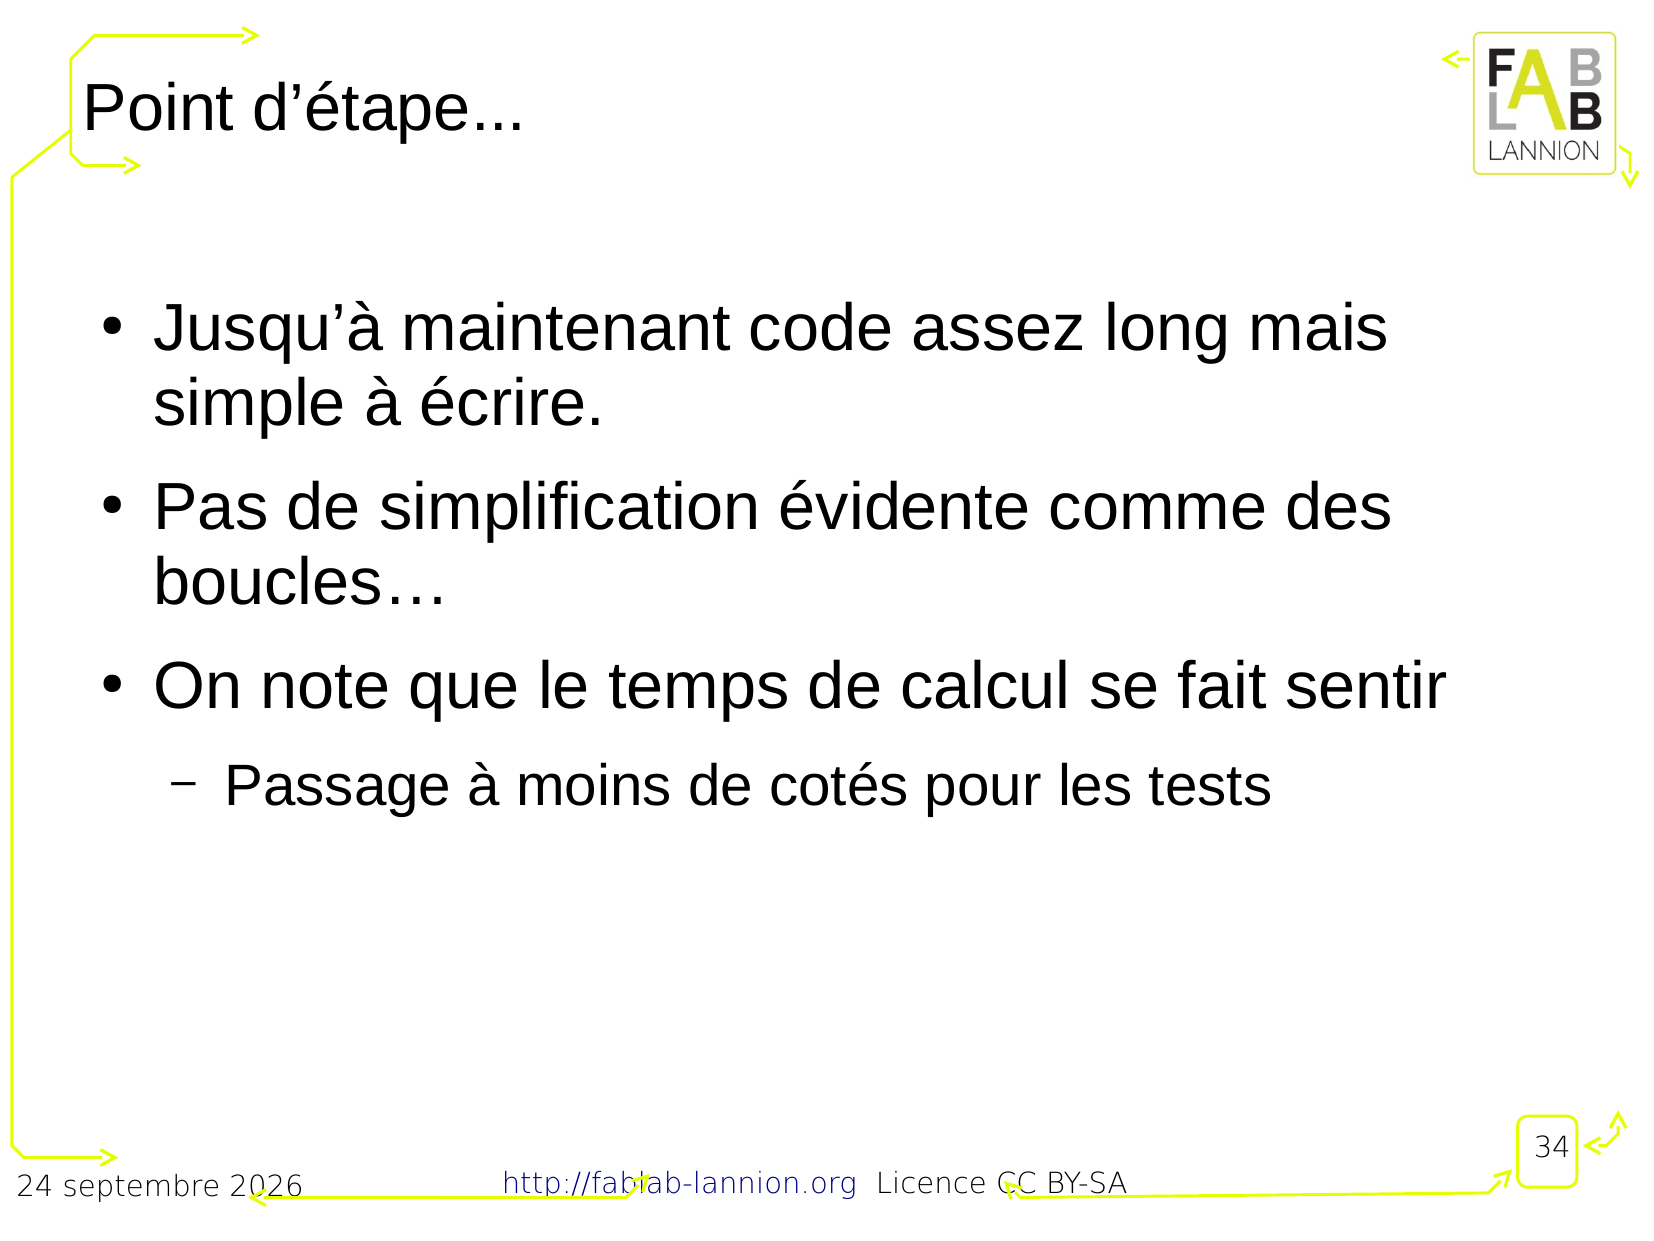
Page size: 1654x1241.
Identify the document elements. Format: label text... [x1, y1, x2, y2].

picture [1470, 29, 1619, 178]
title Point d’étape... [82, 49, 1441, 166]
list Jusqu’à maintenant code assez long mais simple à écrire. Pas de simplification évidente comme des boucles… On note que le temps de calcul se fait sentir Passage à moins de cotés pour les tests [82, 290, 1571, 1010]
